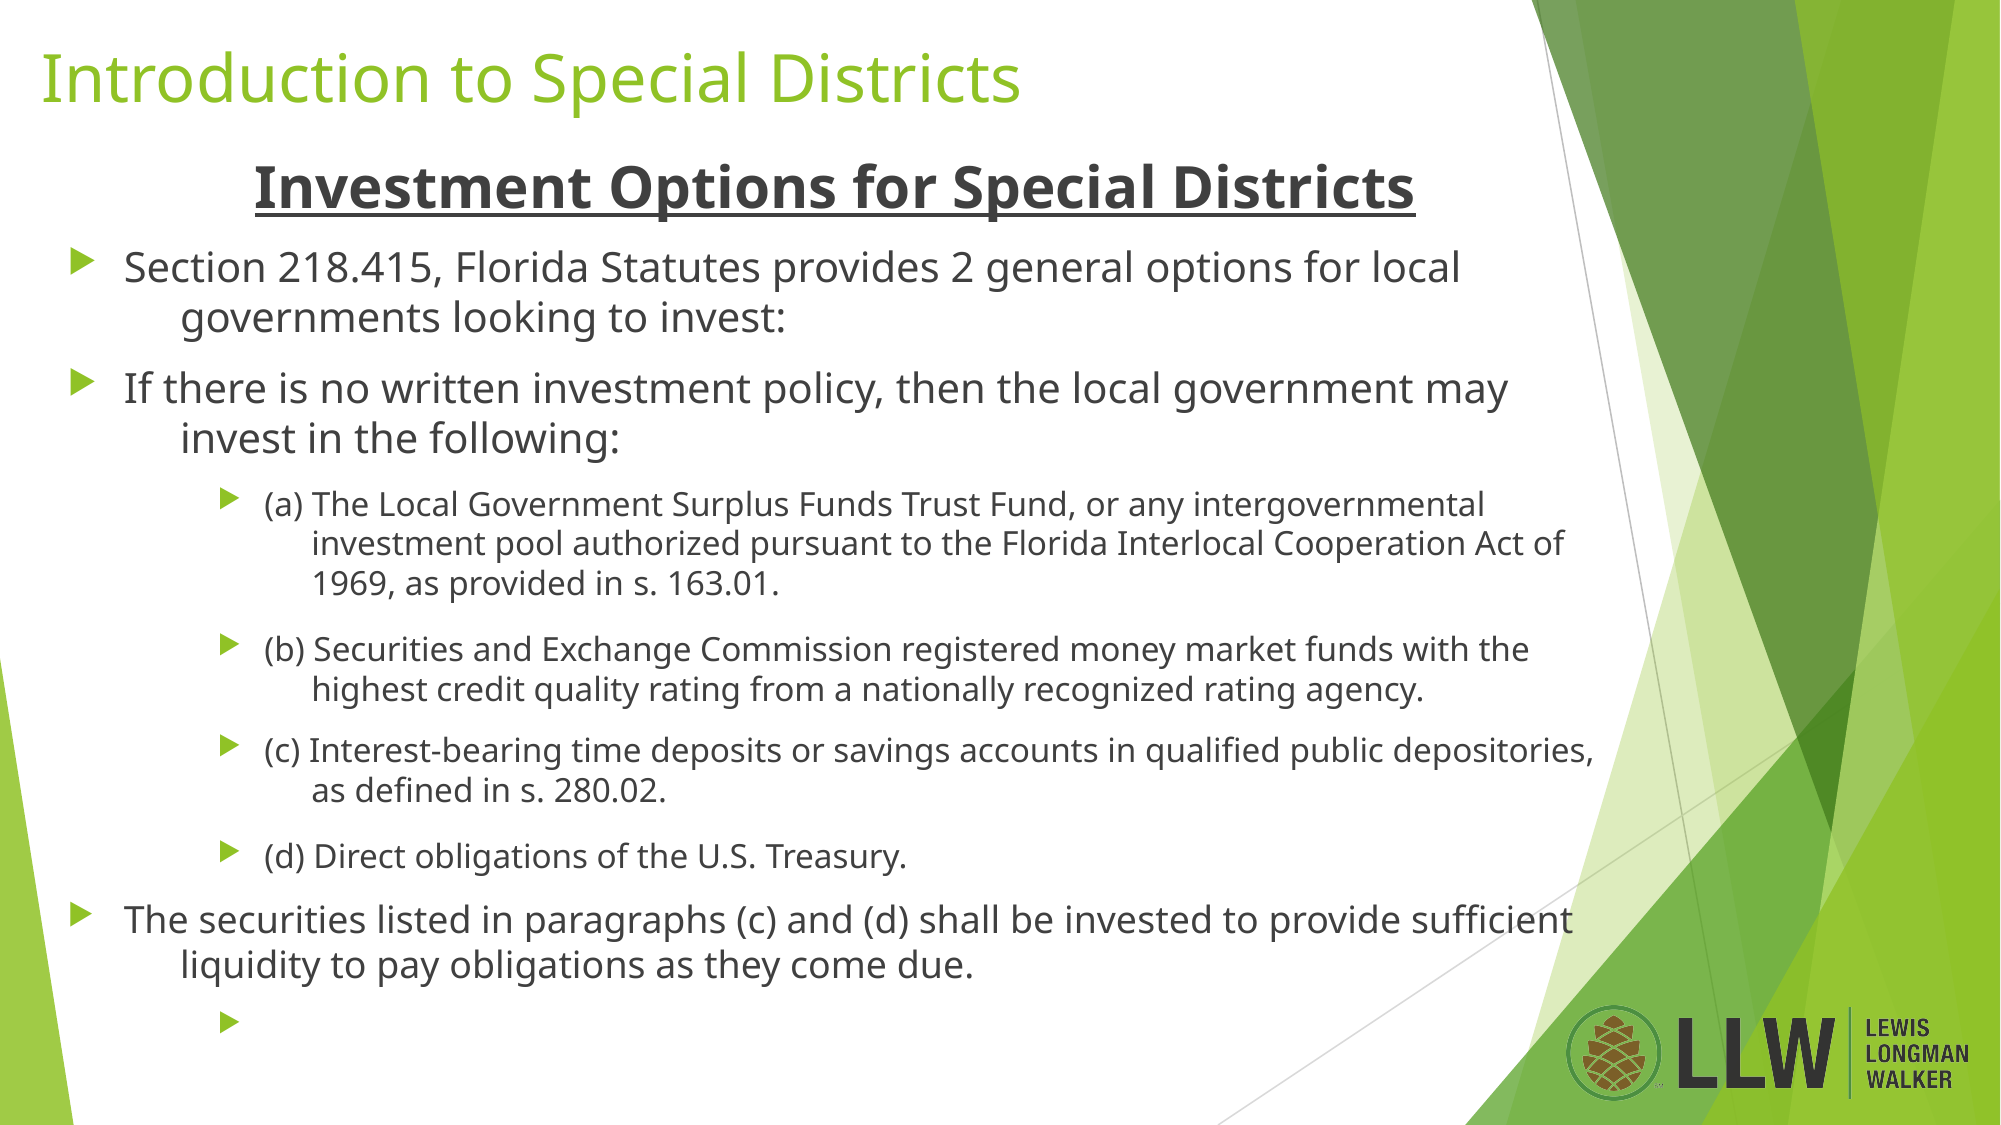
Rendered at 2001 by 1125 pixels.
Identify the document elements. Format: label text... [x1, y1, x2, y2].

picture [1566, 1005, 1968, 1101]
title Introduction to Special Districts [26, 28, 1437, 143]
list Investment Options for Special Districts Section 218.415, Florida Statutes provides 2 general options for local governments looking to invest: If there is no written investment policy, then the local government may invest in the following: (a) The Local Government Surplus Funds Trust Fund, or any intergovernmental investment pool authorized pursuant to the Florida Interlocal Cooperation Act of 1969, as provided in s. 163.01. (b) Securities and Exchange Commission registered money market funds with the highest credit quality rating from a nationally recognized rating agency. (c) Interest-bearing time deposits or savings accounts in qualified public depositories, as defined in s. 280.02. (d) Direct obligations of the U.S. Treasury. The securities listed in paragraphs (c) and (d) shall be invested to provide sufficient liquidity to pay obligations as they come due. [52, 142, 1619, 1101]
